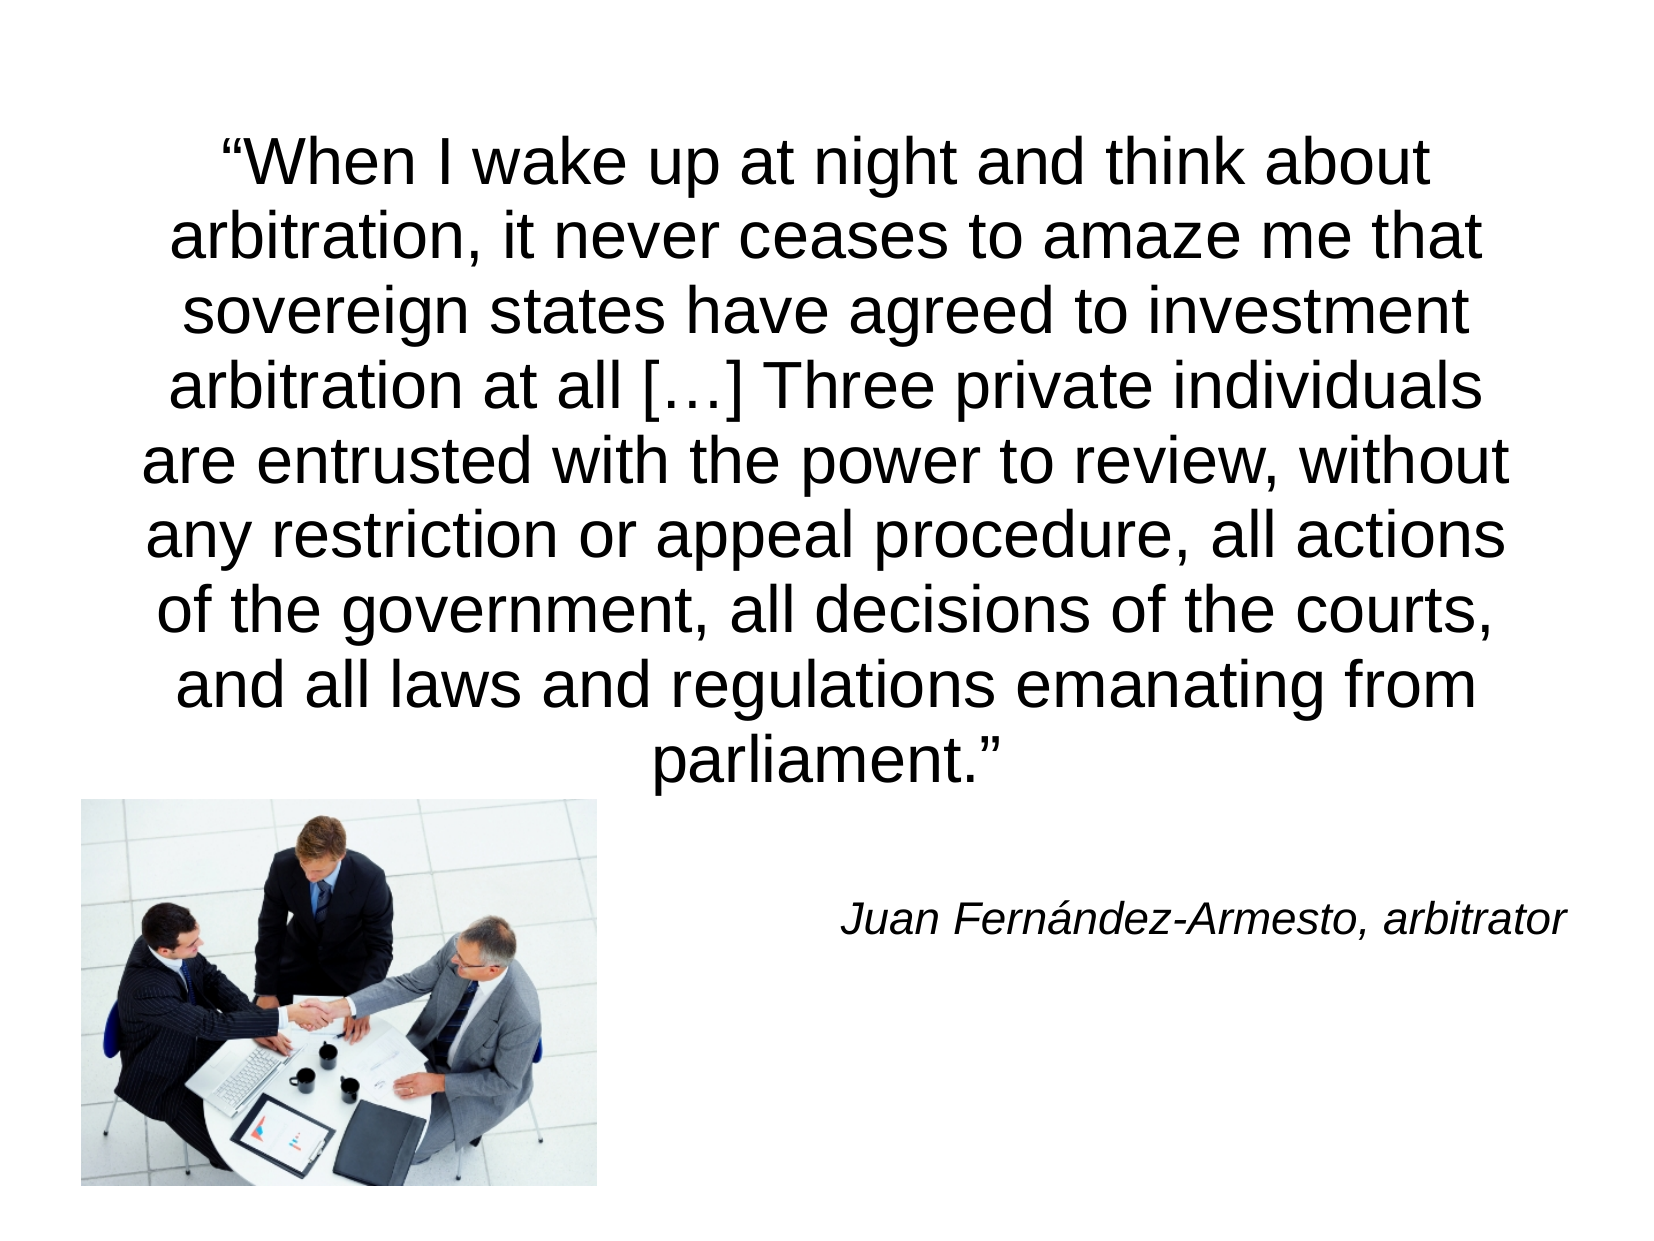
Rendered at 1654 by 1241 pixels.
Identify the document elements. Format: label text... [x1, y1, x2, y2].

picture [81, 799, 597, 1186]
text_box Juan Fernández-Armesto, arbitrator [826, 885, 1595, 952]
subtitle “When I wake up at night and think about arbitration, it never ceases to amaze me that sovereign states have agreed to investment arbitration at all […] Three private individuals are entrusted with the power to review, without any restriction or appeal procedure, all actions of the government, all decisions of the courts, and all laws and regulations emanating from parliament.” [118, 118, 1536, 802]
